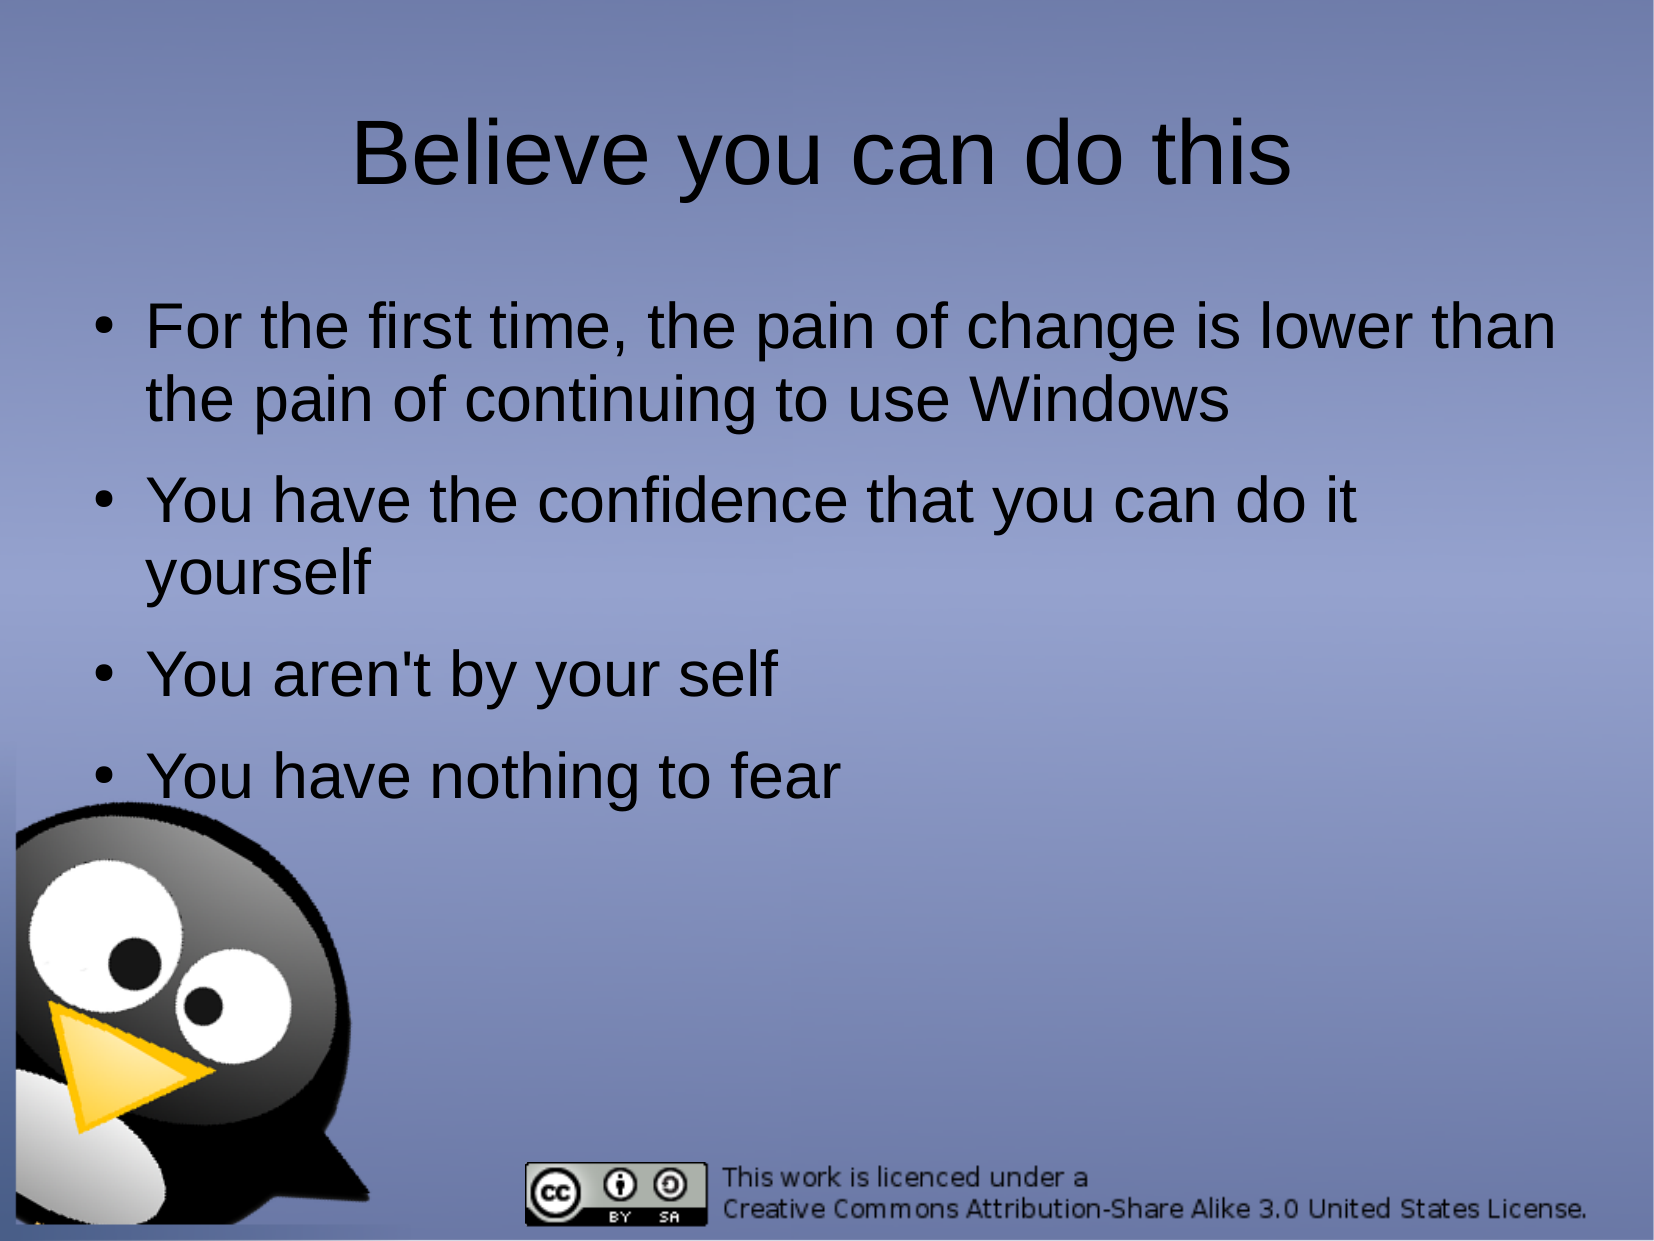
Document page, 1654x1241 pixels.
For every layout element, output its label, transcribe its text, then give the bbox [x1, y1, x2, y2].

title Believe you can do this [75, 49, 1571, 257]
picture [0, 0, 1654, 1241]
list For the first time, the pain of change is lower than the pain of continuing to use Windows You have the confidence that you can do it yourself You aren't by your self You have nothing to fear [75, 290, 1571, 1109]
